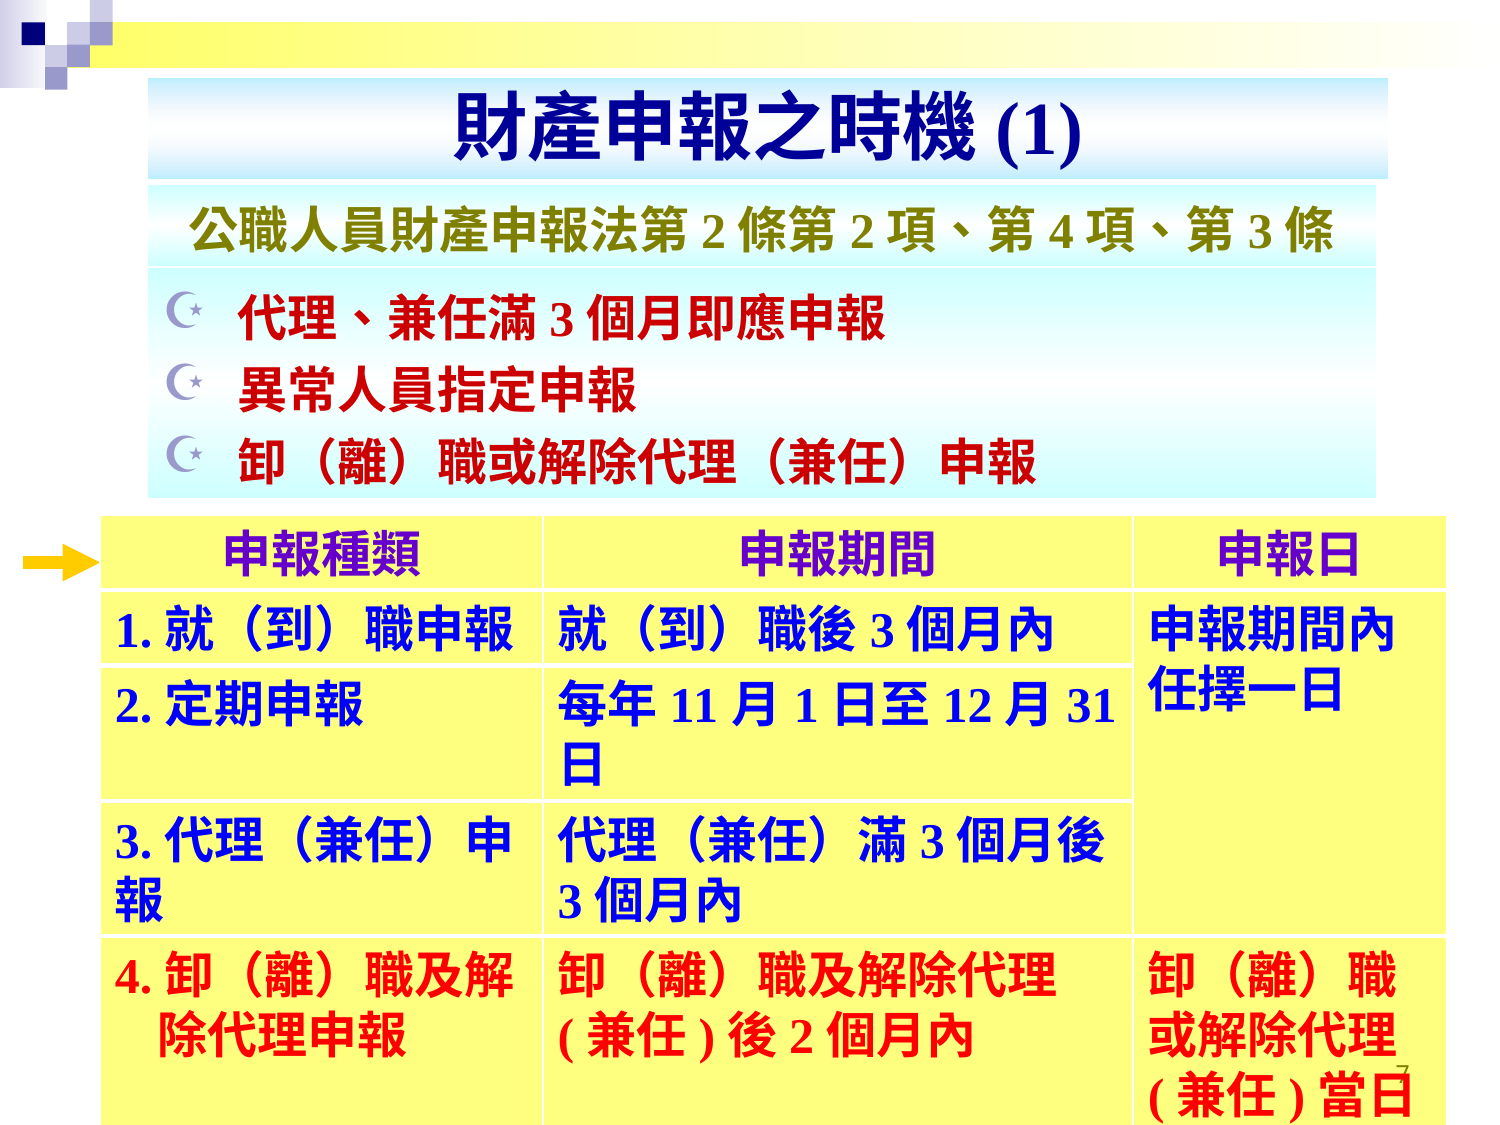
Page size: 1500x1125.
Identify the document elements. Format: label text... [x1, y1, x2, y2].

text_box 財產申報之時機(1) [147, 78, 1389, 180]
text_box 代理、兼任滿3個月即應申報 異常人員指定申報 卸（離）職或解除代理（兼任）申報 [147, 267, 1377, 499]
table_cell 就（到）職後3個月內 [544, 592, 1132, 663]
table_cell 卸（離）職及解除代理(兼任)後2個月內 [544, 938, 1132, 1125]
table_cell 每年11月1日至12月31日 [544, 668, 1132, 799]
table_cell 代理（兼任）滿3個月後3個月內 [544, 803, 1132, 934]
text_box 公職人員財產申報法第2條第2項、第4項、第3條 [147, 184, 1377, 267]
text_box <編號> [431, 22, 436, 67]
table_cell 卸（離）職或解除代理(兼任)當日 [1134, 938, 1446, 1125]
table_header 申報日 [1134, 516, 1446, 588]
table_header 申報期間 [544, 516, 1132, 588]
table_cell 4.卸（離）職及解除代理申報 [101, 938, 542, 1125]
table_cell 申報期間內 任擇一日 [1134, 592, 1446, 934]
table_cell 2.定期申報 [101, 668, 542, 799]
table_cell 3.代理（兼任）申報 [101, 803, 542, 934]
table_cell 楊小琳 [291, 22, 295, 67]
table_header 申報種類 [101, 516, 542, 588]
table_cell 1.就（到）職申報 [101, 592, 542, 663]
